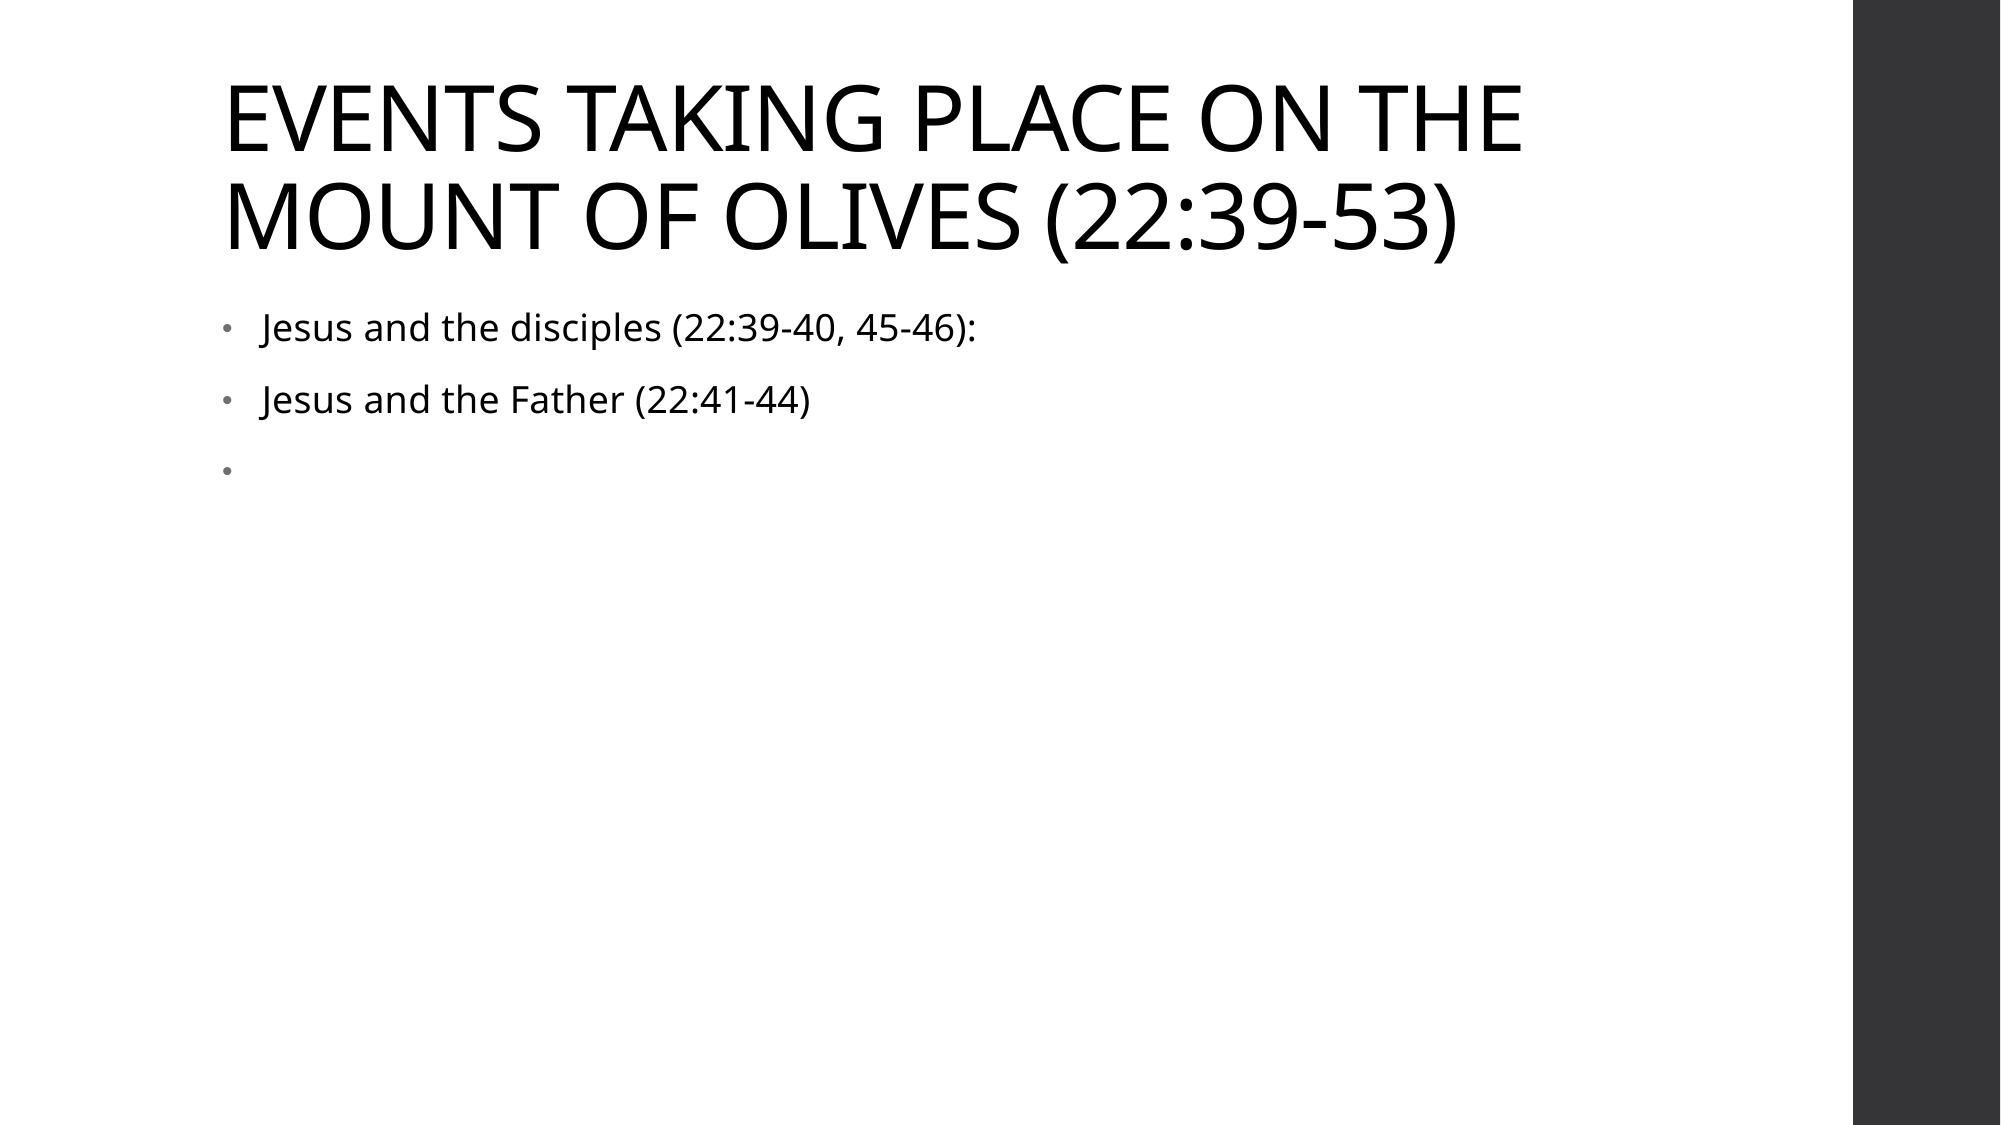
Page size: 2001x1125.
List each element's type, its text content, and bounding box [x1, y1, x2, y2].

title EVENTS TAKING PLACE ON THE MOUNT OF OLIVES (22:39-53) [206, 60, 1797, 278]
list Jesus and the disciples (22:39-40, 45-46): Jesus and the Father (22:41-44) [206, 299, 1617, 1014]
